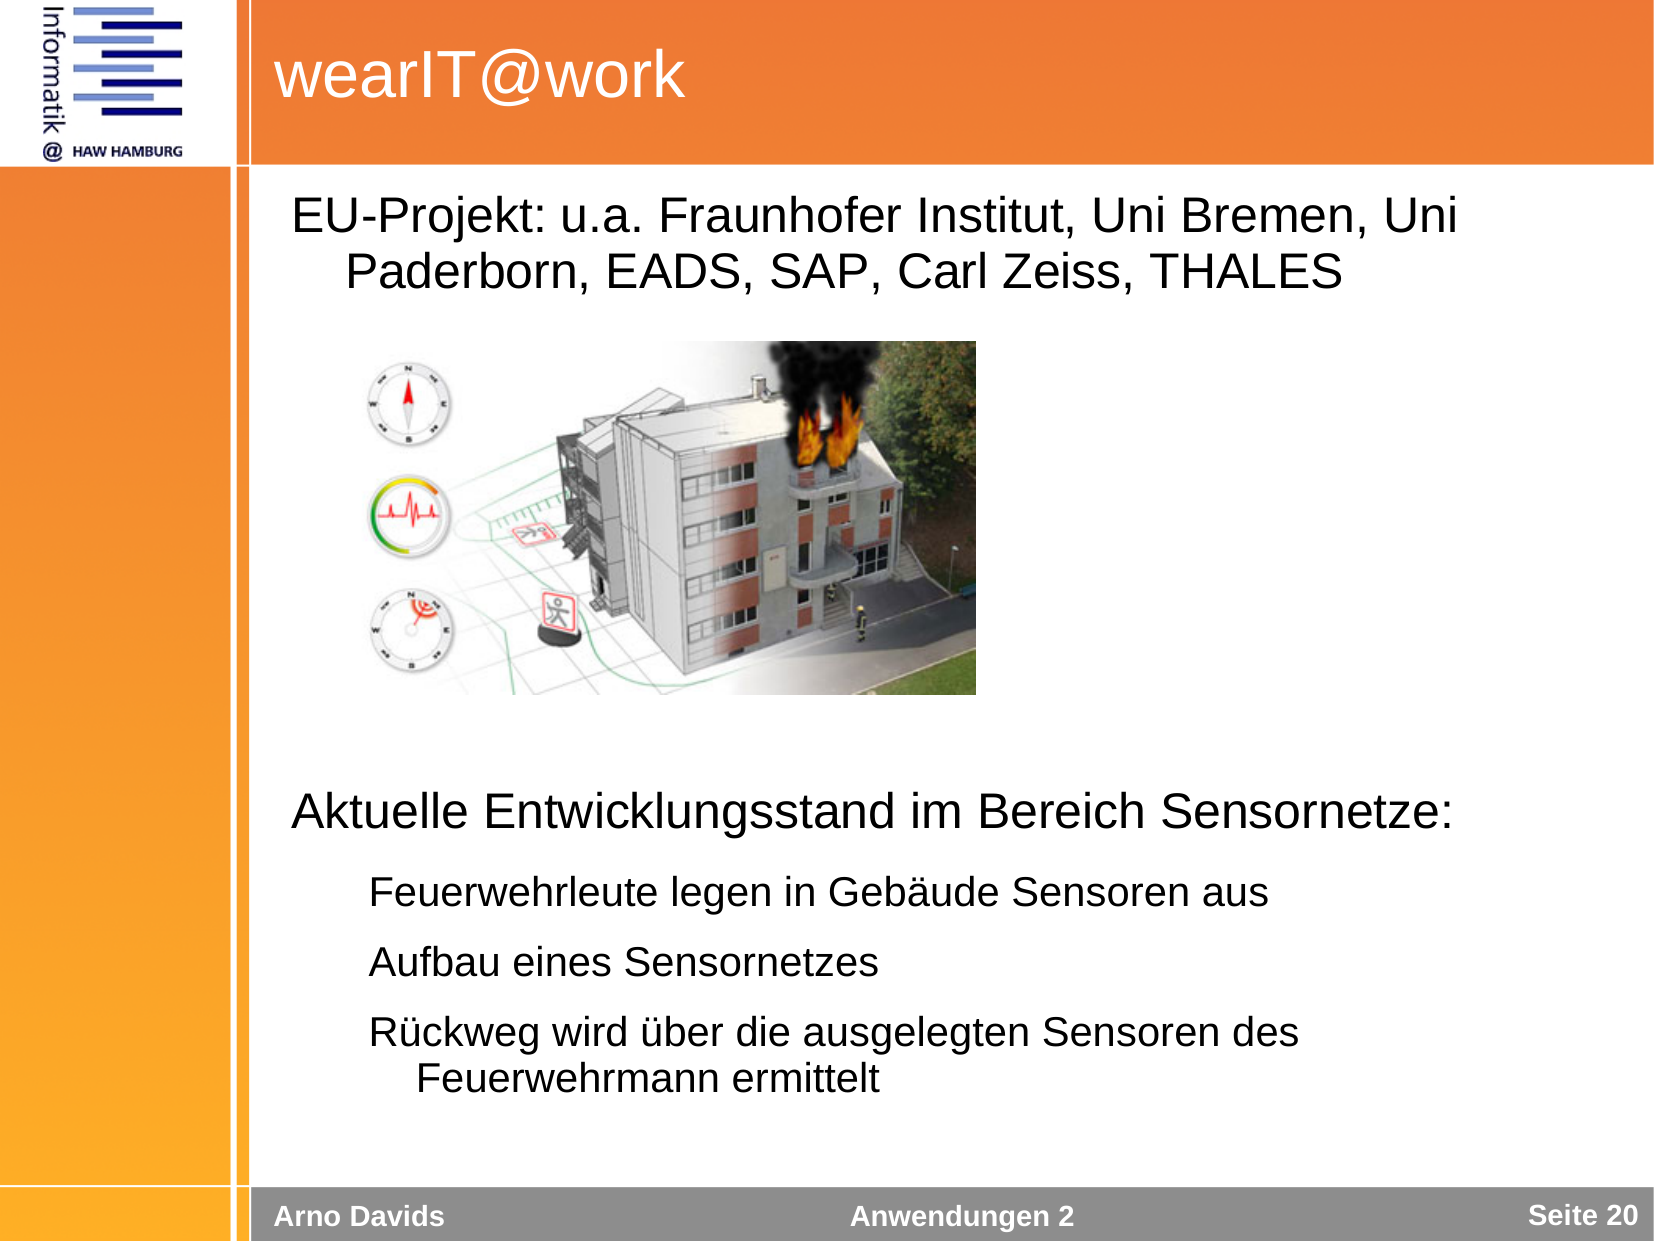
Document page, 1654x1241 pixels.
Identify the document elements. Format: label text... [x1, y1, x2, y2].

list EU-Projekt: u.a. Fraunhofer Institut, Uni Bremen, Uni Paderborn, EADS, SAP, Carl Zeiss, THALES Aktuelle Entwicklungsstand im Bereich Sensornetze: Feuerwehrleute legen in Gebäude Sensoren aus Aufbau eines Sensornetzes Rückweg wird über die ausgelegten Sensoren des Feuerwehrmann ermittelt [274, 187, 1576, 1160]
picture [0, 0, 1654, 1241]
title wearIT@work [274, 19, 1651, 130]
picture [43, 5, 186, 162]
